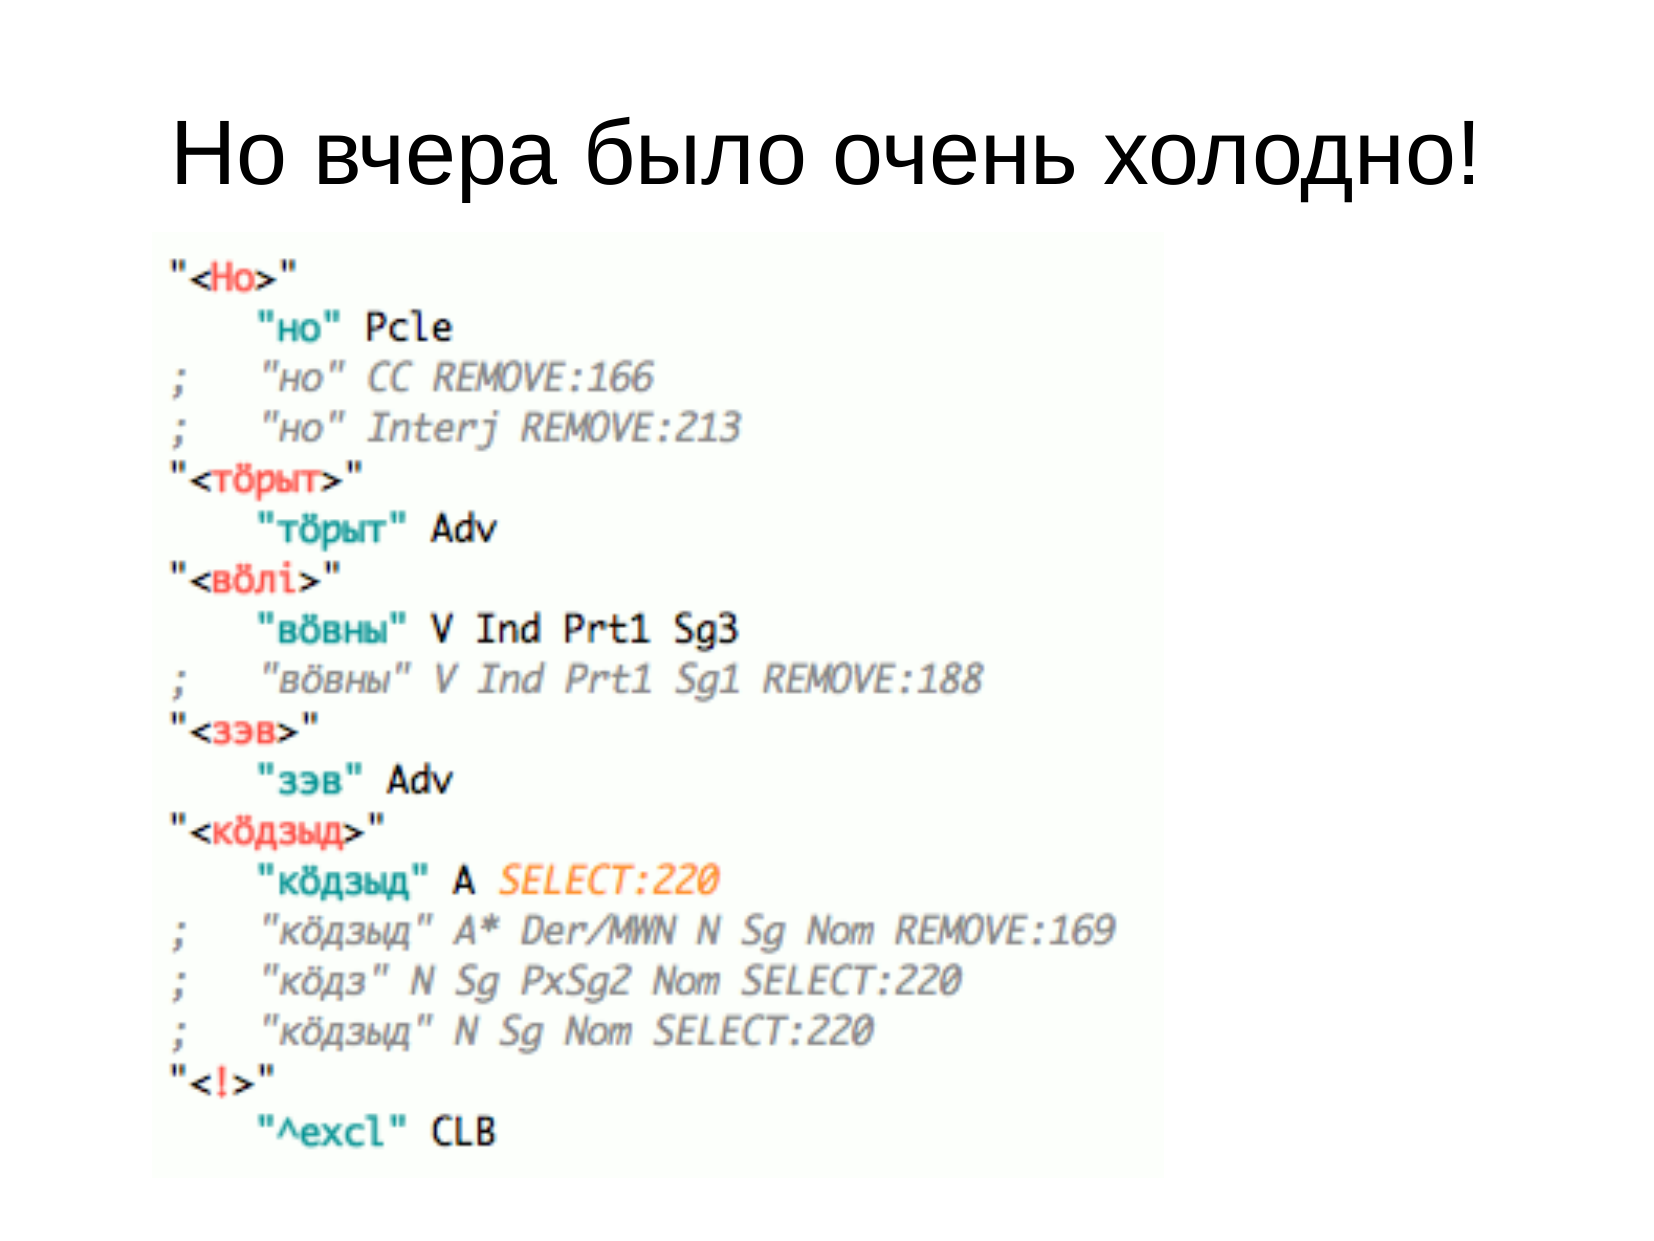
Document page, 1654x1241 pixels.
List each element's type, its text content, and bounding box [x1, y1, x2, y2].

title Но вчера было очень холодно! [82, 49, 1571, 257]
picture [152, 232, 1164, 1179]
